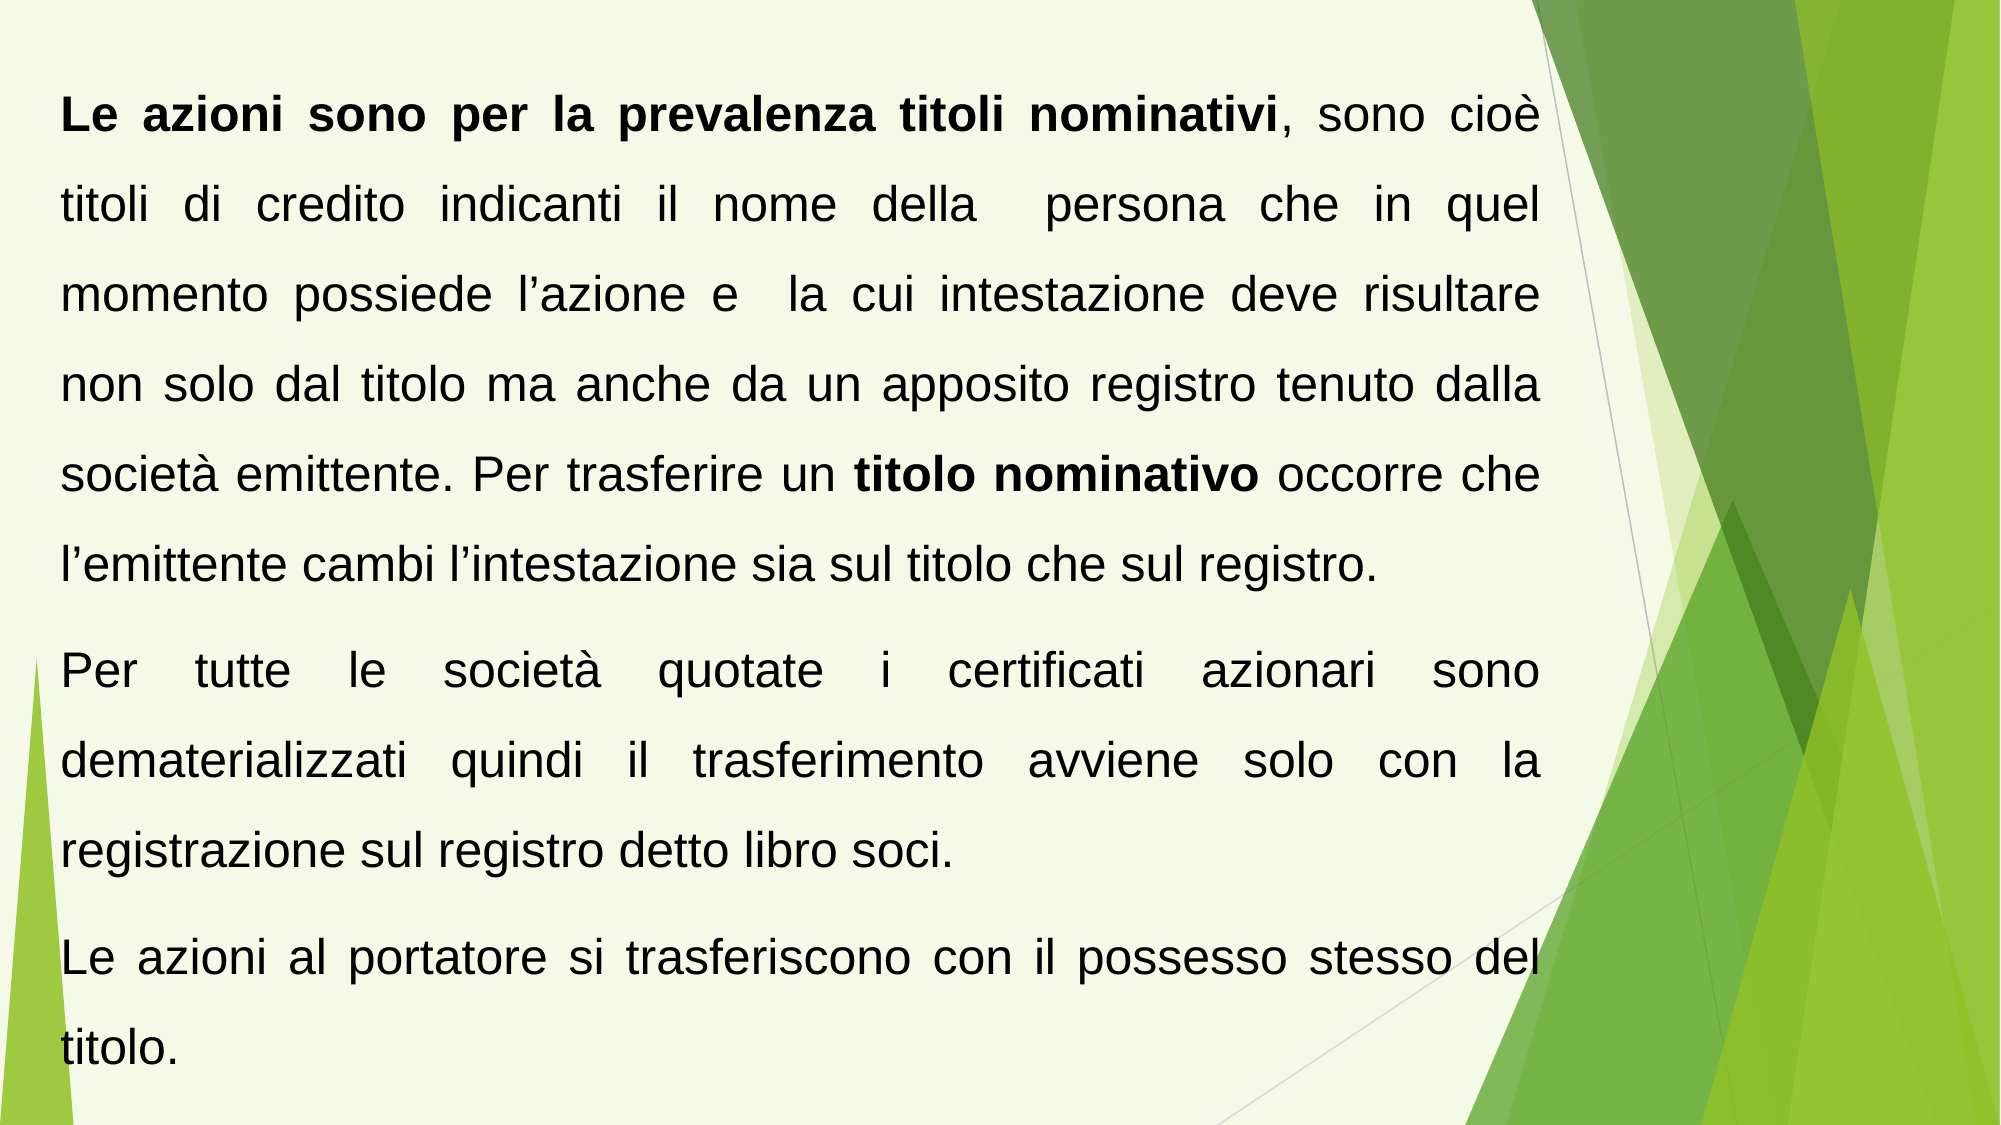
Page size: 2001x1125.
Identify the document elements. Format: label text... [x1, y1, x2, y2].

text_box Le azioni sono per la prevalenza titoli nominativi, sono cioè titoli di credito indicanti il nome della persona che in quel momento possiede l’azione e la cui intestazione deve risultare non solo dal titolo ma anche da un apposito registro tenuto dalla società emittente. Per trasferire un titolo nominativo occorre che l’emittente cambi l’intestazione sia sul titolo che sul registro. Per tutte le società quotate i certificati azionari sono dematerializzati quindi il trasferimento avviene solo con la registrazione sul registro detto libro soci. Le azioni al portatore si trasferiscono con il possesso stesso del titolo. [45, 43, 1556, 1082]
